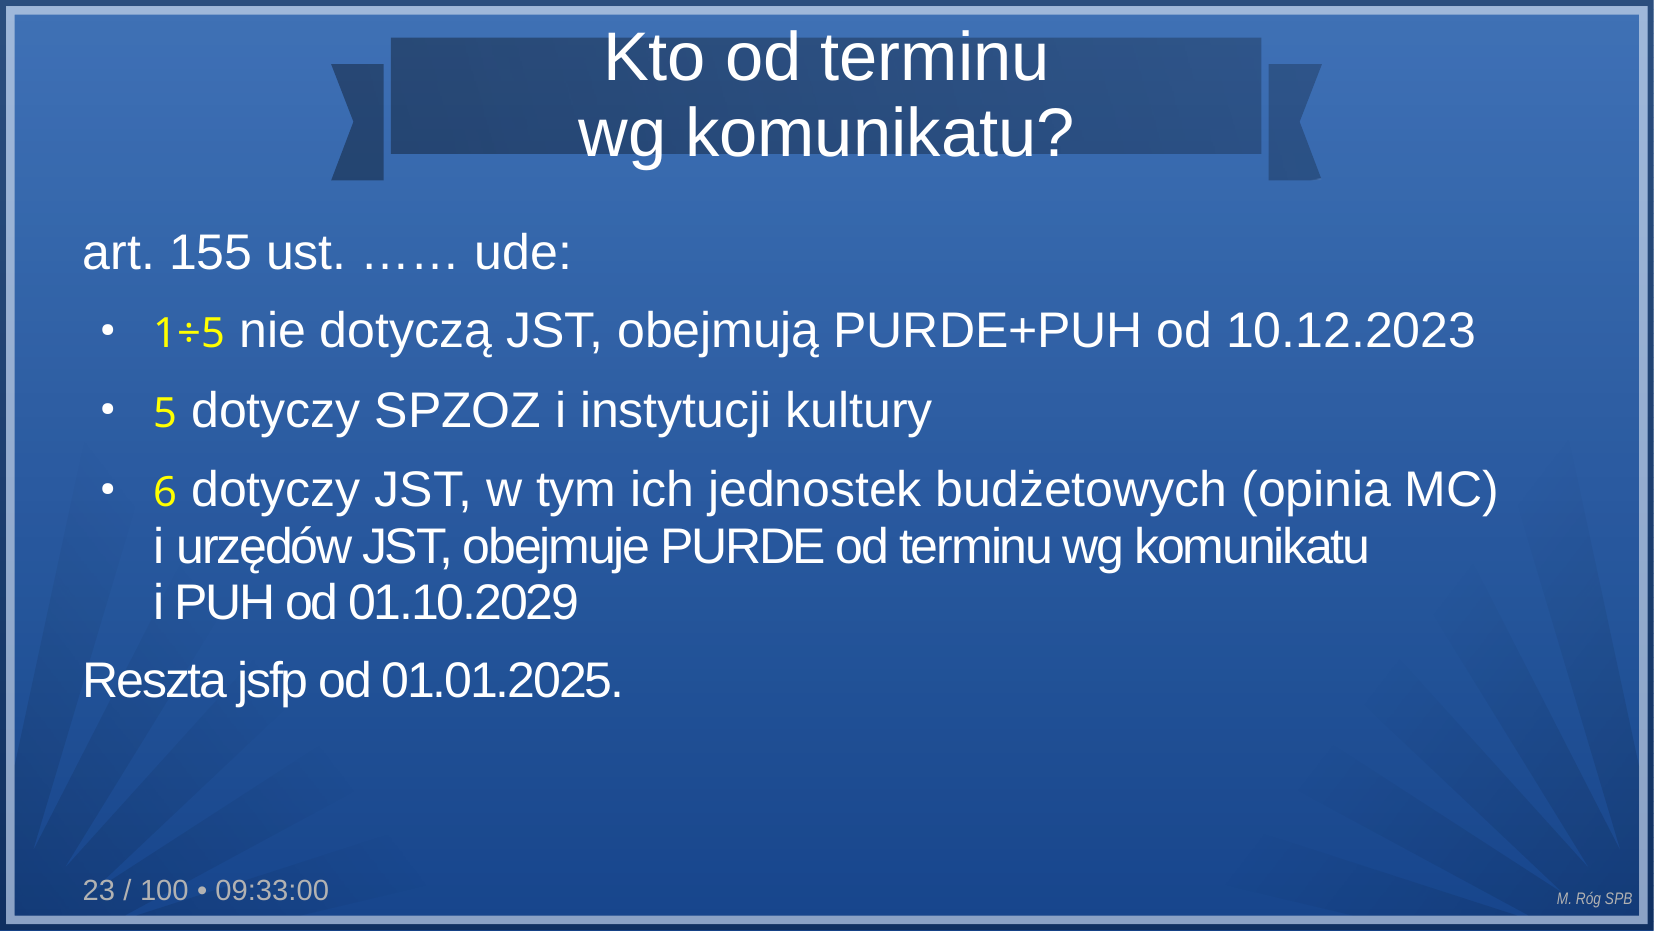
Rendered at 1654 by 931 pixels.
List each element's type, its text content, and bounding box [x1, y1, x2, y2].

title Kto od terminu wg komunikatu? [389, 17, 1264, 172]
list art. 155 ust. …… ude: 1÷5 nie dotyczą JST, obejmują PURDE+PUH od 10.12.2023 5 dotyczy SPZOZ i instytucji kultury 6 dotyczy JST, w tym ich jednostek budżetowych (opinia MC) i urzędów JST, obejmuje PURDE od terminu wg komunikatu i PUH od 01.10.2029 Reszta jsfp od 01.01.2025. [82, 224, 1571, 848]
